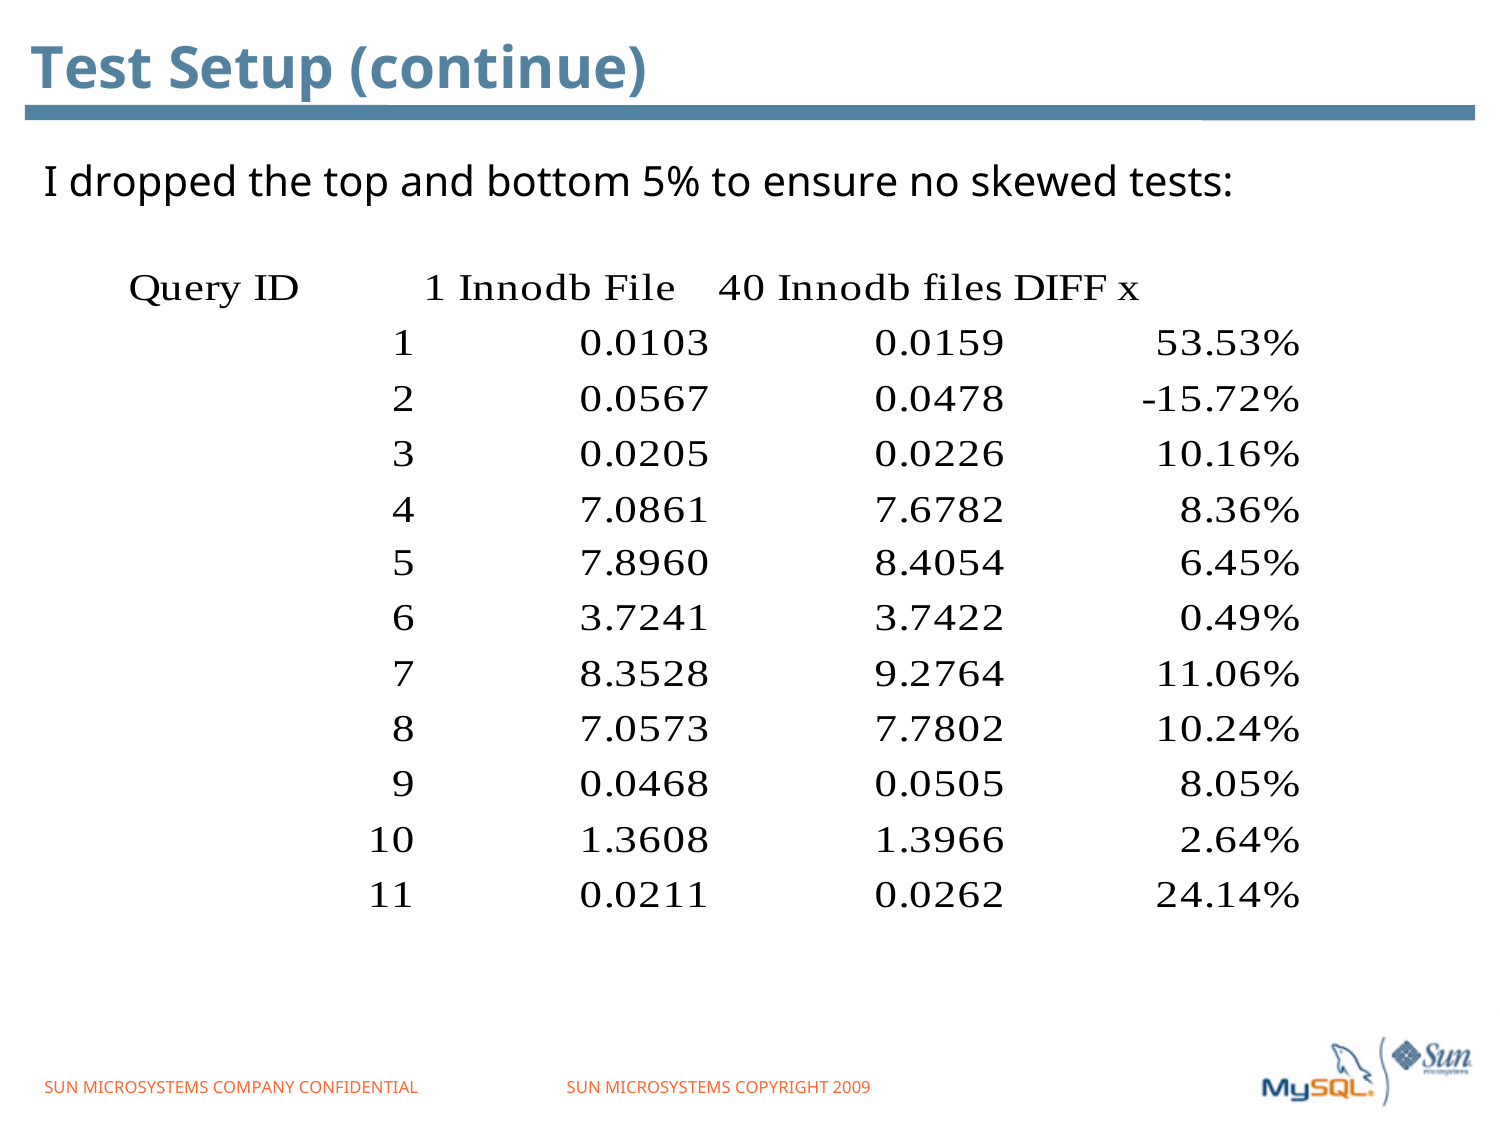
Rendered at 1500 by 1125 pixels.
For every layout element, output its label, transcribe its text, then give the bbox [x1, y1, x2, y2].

picture [1246, 1009, 1500, 1125]
title Test Setup (continue)‏ [0, 0, 1500, 138]
picture [125, 262, 1313, 988]
list I dropped the top and bottom 5% to ensure no skewed tests: [43, 151, 1440, 300]
